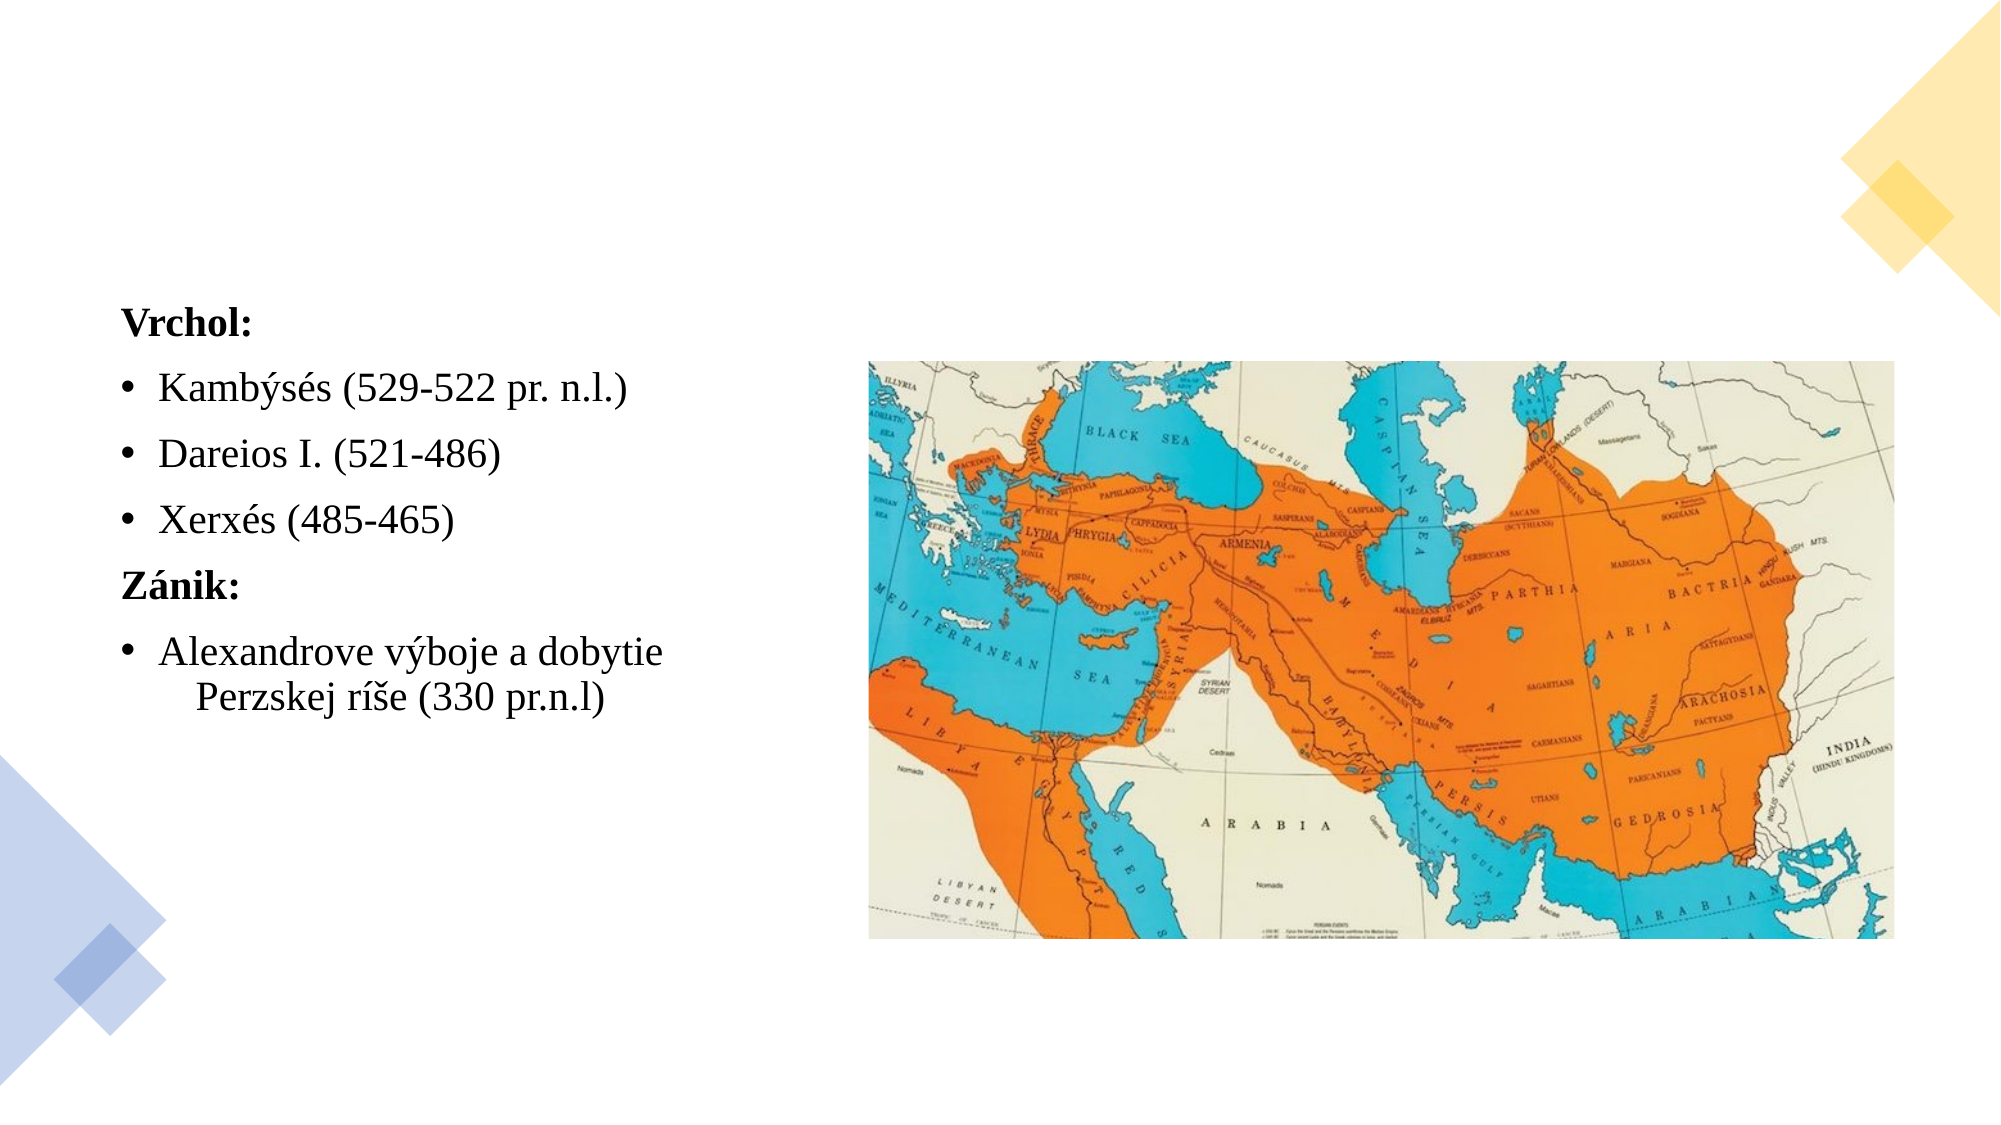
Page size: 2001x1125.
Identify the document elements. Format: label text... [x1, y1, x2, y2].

picture [868, 361, 1895, 939]
text_box [0, 0, 2000, 1125]
list Vrchol: Kambýsés (529-522 pr. n.l.) Dareios I. (521-486) Xerxés (485-465) Zánik: Alexandrove výboje a dobytie Perzskej ríše (330 pr.n.l) [105, 292, 764, 1014]
